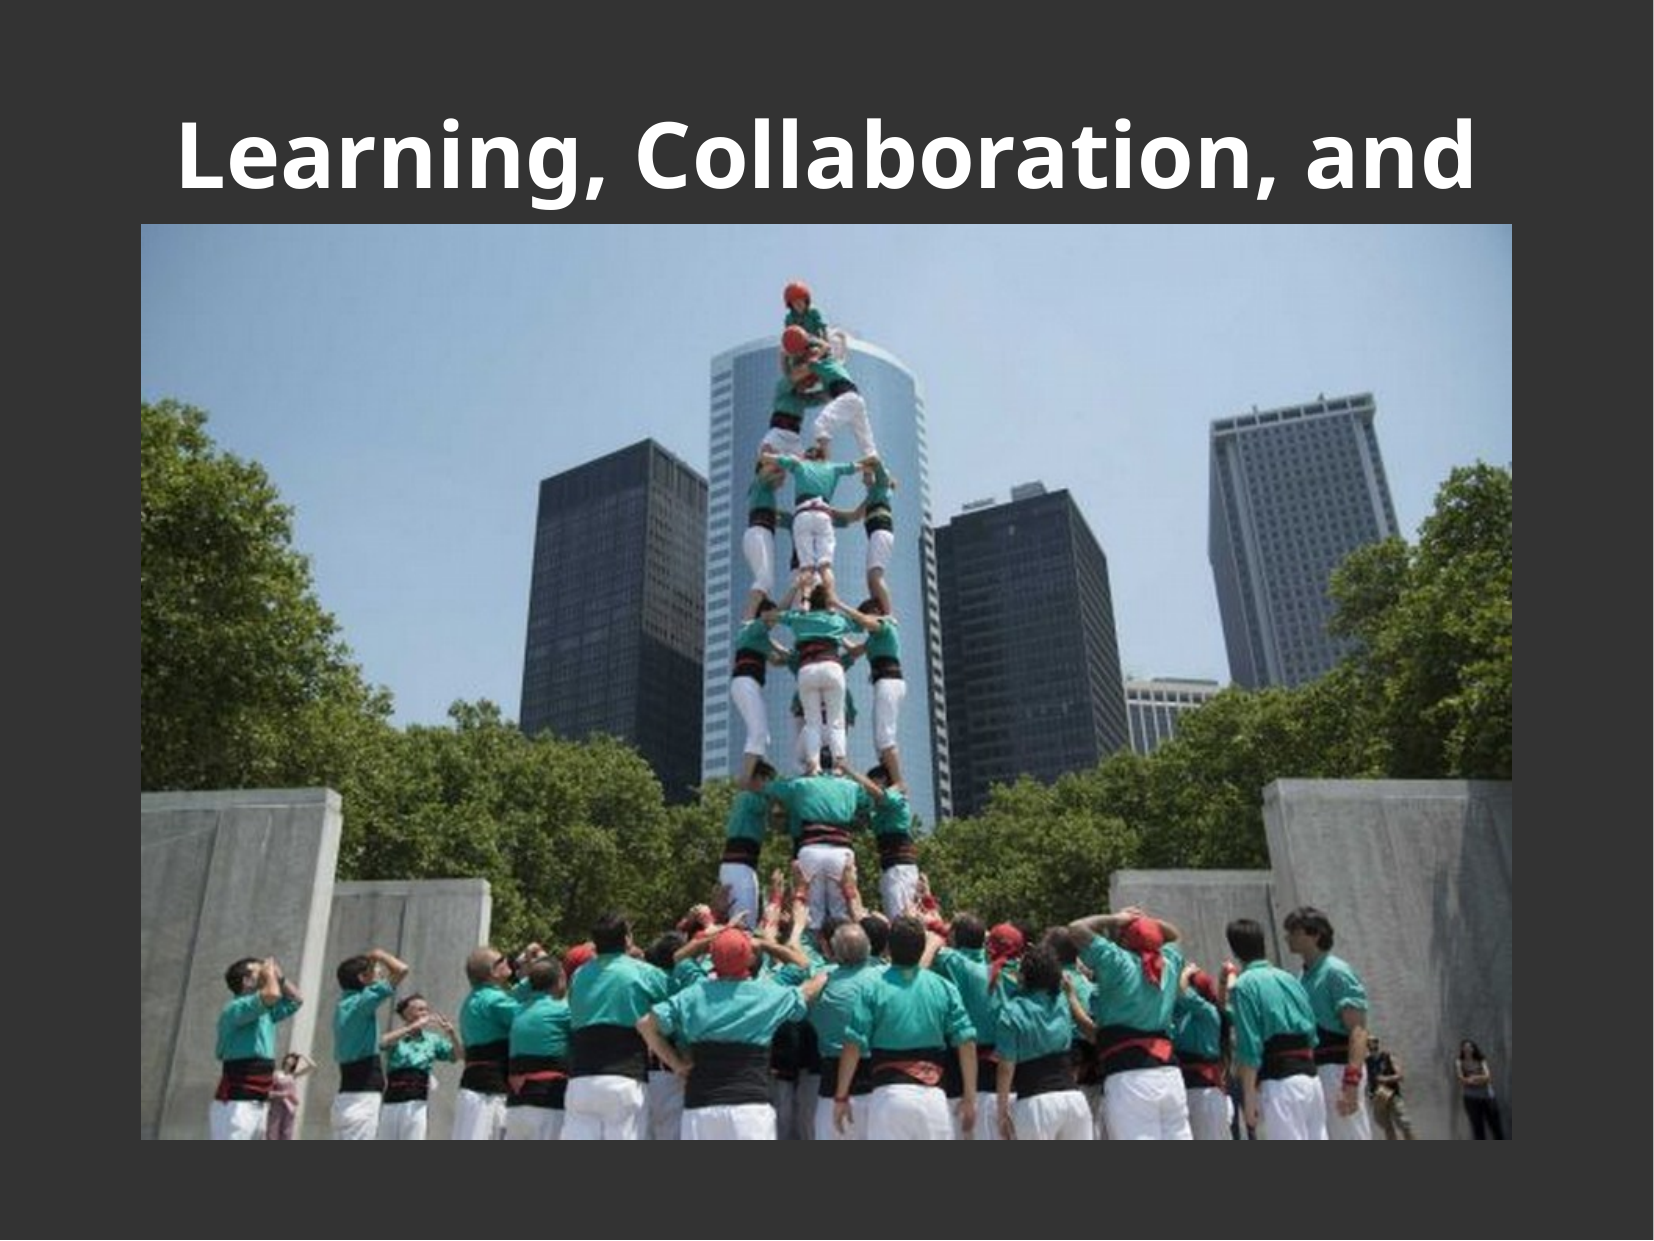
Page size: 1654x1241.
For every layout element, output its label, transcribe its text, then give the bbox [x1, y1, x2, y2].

picture [141, 257, 1512, 1140]
title Learning, Collaboration, and [82, 49, 1571, 257]
